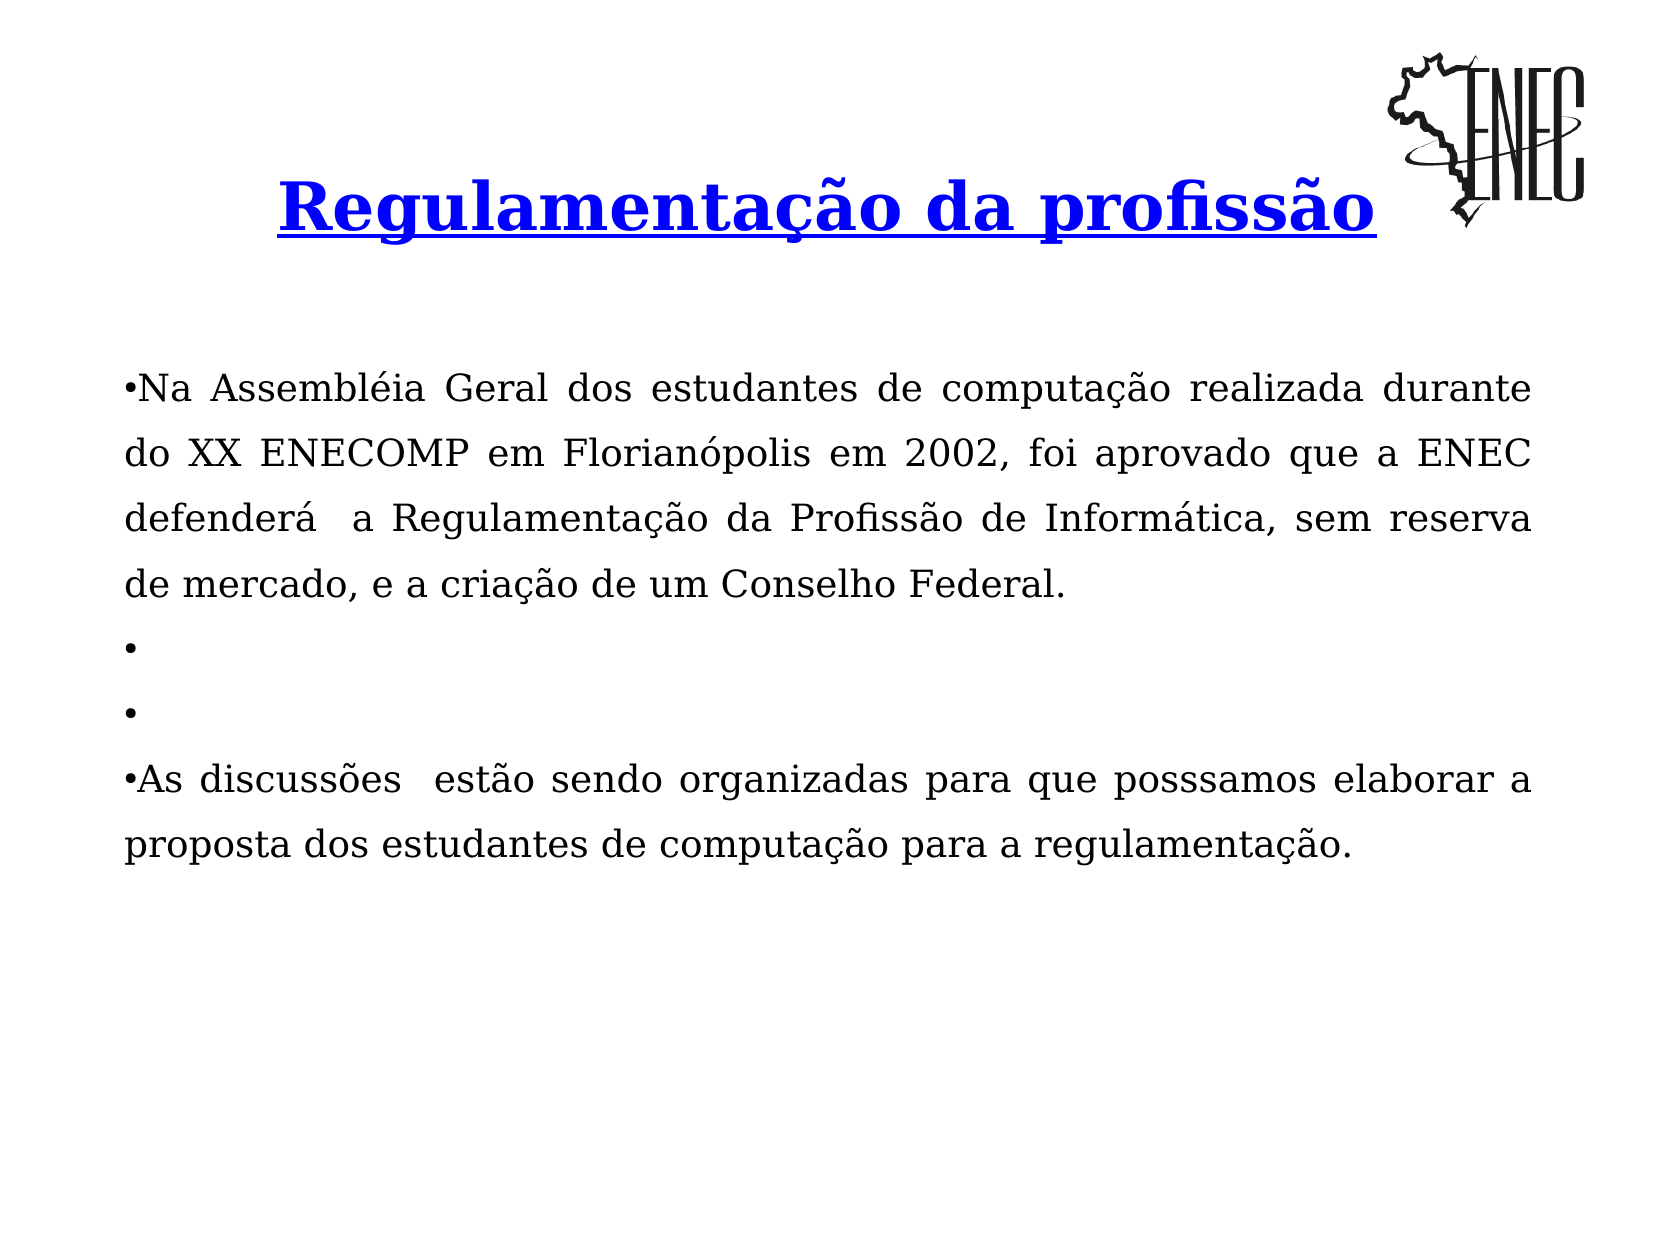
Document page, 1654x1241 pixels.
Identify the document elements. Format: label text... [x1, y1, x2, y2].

picture [1382, 47, 1590, 249]
title Regulamentação da profissão [121, 102, 1534, 310]
list Na Assembléia Geral dos estudantes de computação realizada durante do XX ENECOMP em Florianópolis em 2002, foi aprovado que a ENEC defenderá a Regulamentação da Profissão de Informática, sem reserva de mercado, e a criação de um Conselho Federal. As discussões estão sendo organizadas para que posssamos elaborar a proposta dos estudantes de computação para a regulamentação. [124, 344, 1534, 945]
